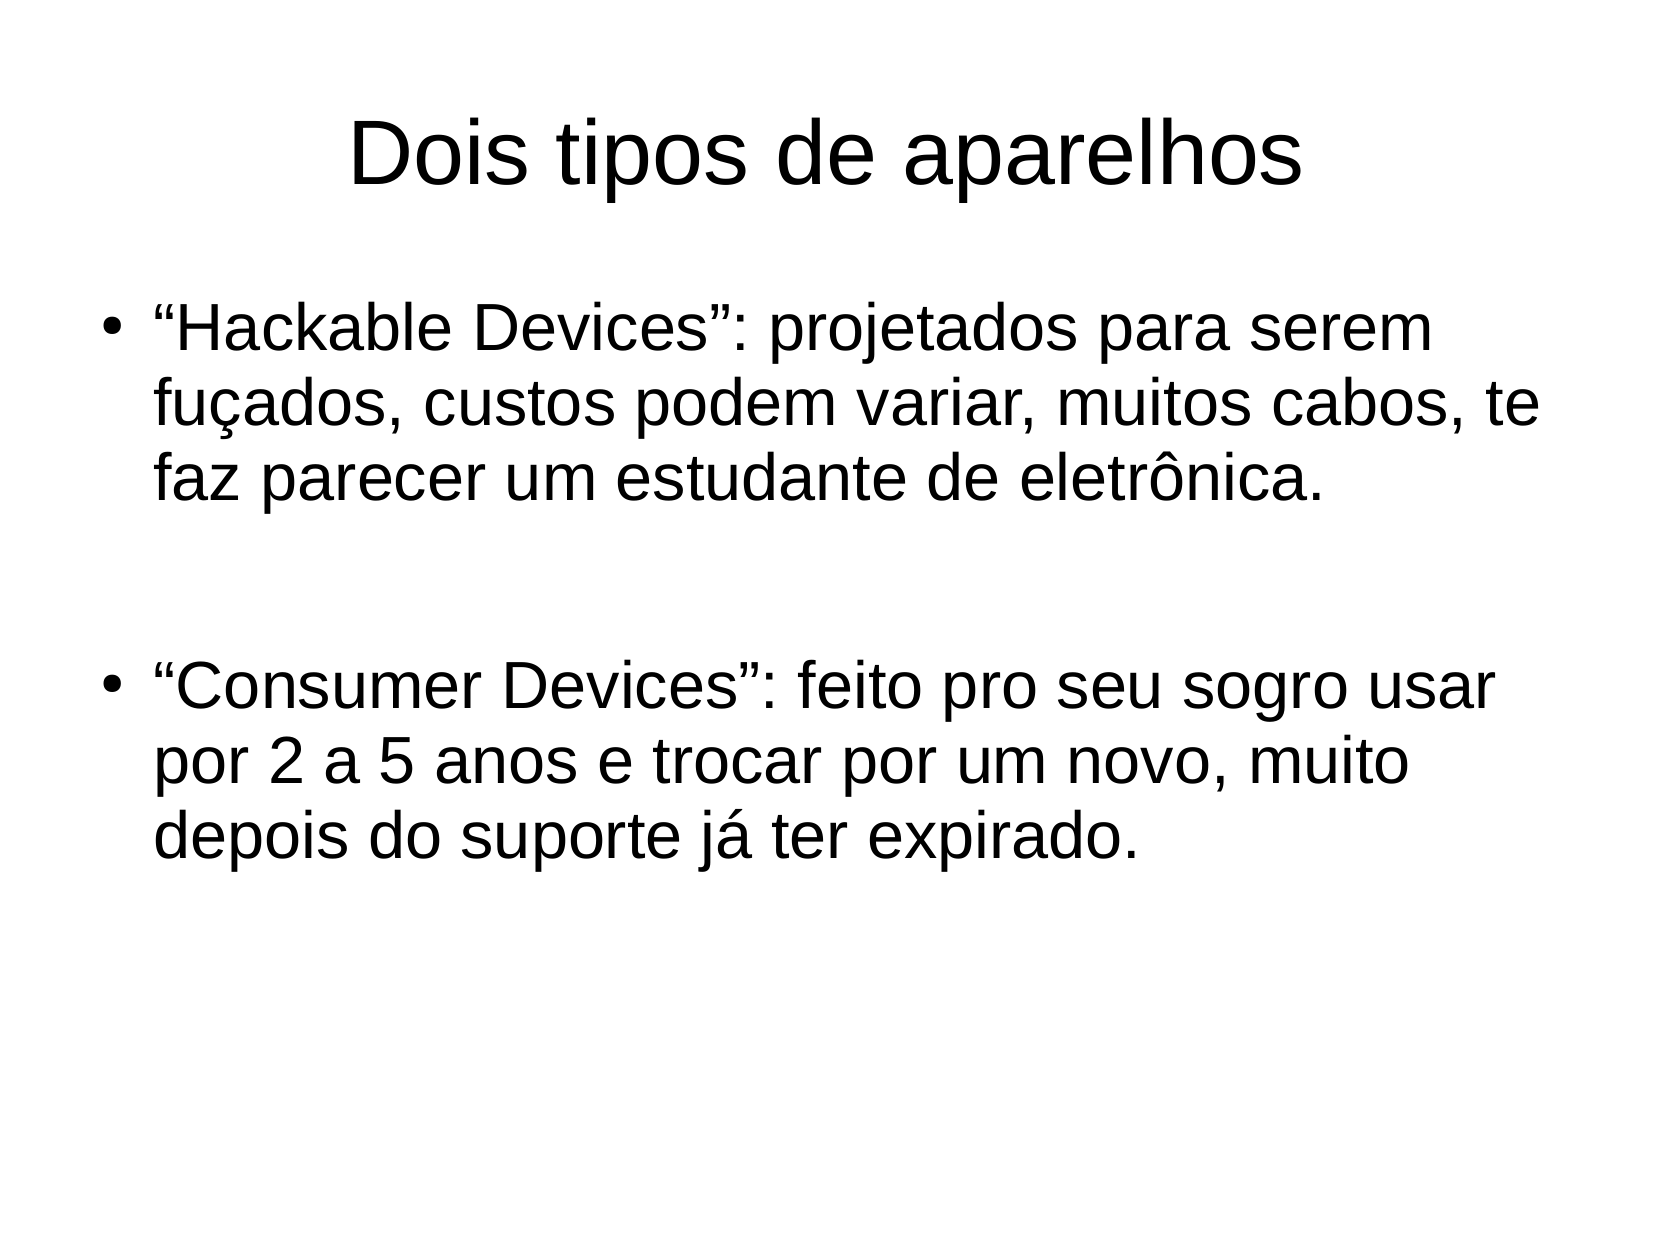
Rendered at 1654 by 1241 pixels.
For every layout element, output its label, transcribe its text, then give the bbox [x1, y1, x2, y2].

list “Hackable Devices”: projetados para serem fuçados, custos podem variar, muitos cabos, te faz parecer um estudante de eletrônica. “Consumer Devices”: feito pro seu sogro usar por 2 a 5 anos e trocar por um novo, muito depois do suporte já ter expirado. [82, 290, 1571, 1010]
title Dois tipos de aparelhos [82, 49, 1571, 257]
